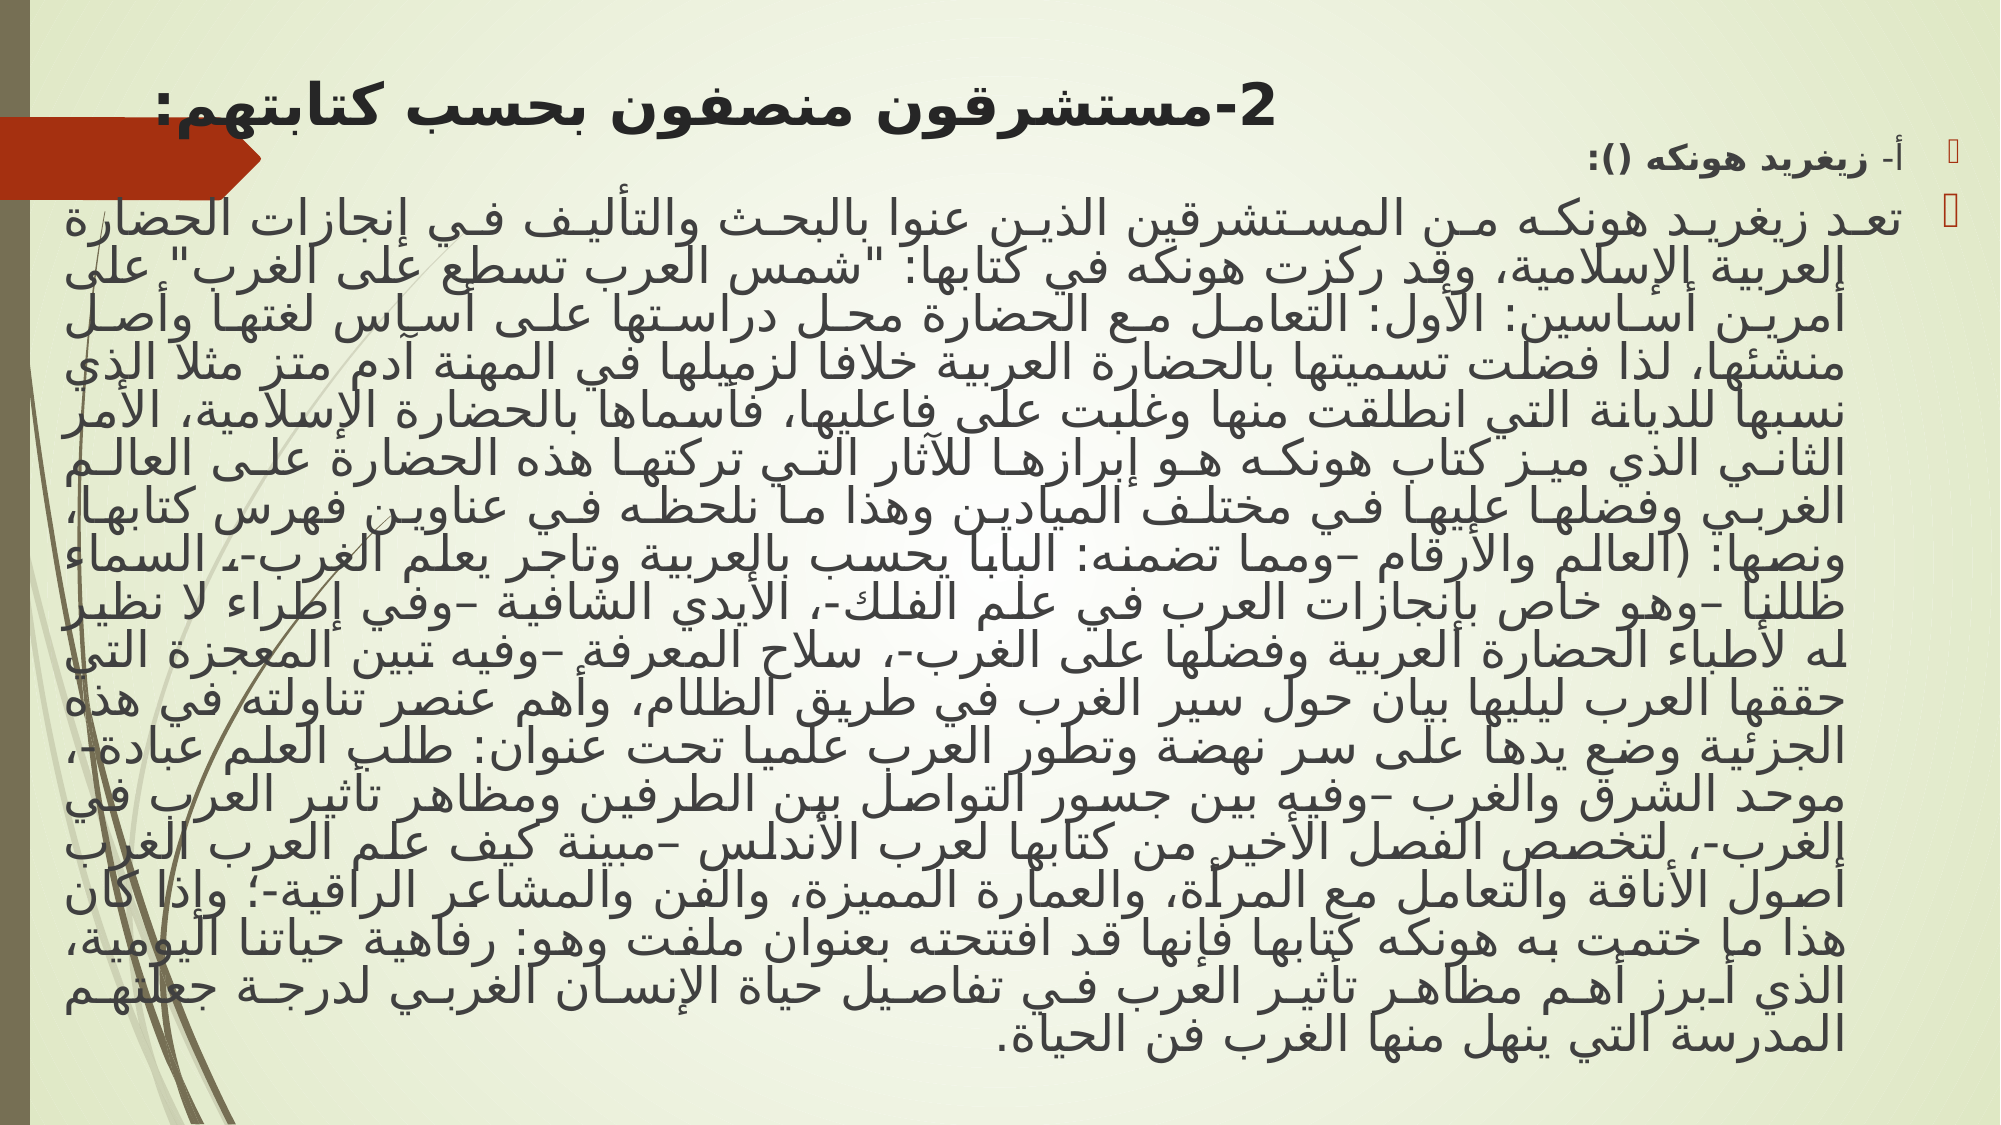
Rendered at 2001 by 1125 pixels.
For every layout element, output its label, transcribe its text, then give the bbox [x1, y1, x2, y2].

title 2-مستشرقون منصفون بحسب كتابتهم: [137, 59, 1863, 135]
list أ- زيغريد هونكه (): تعد زيغريد هونكه من المستشرقين الذين عنوا بالبحث والتأليف في إنجازات الحضارة العربية الإسلامية، وقد ركزت هونكه في كتابها: "شمس العرب تسطع على الغرب" على أمرين أساسين: الأول: التعامل مع الحضارة محل دراستها على أساس لغتها وأصل منشئها، لذا فضلت تسميتها بالحضارة العربية خلافا لزميلها في المهنة آدم متز مثلا الذي نسبها للديانة التي انطلقت منها وغلبت على فاعليها، فأسماها بالحضارة الإسلامية، الأمر الثاني الذي ميز كتاب هونكه هو إبرازها للآثار التي تركتها هذه الحضارة على العالم الغربي وفضلها عليها في مختلف الميادين وهذا ما نلحظه في عناوين فهرس كتابها، ونصها: (العالم والأرقام –ومما تضمنه: البابا يحسب بالعربية وتاجر يعلم الغرب-، السماء ظللنا –وهو خاص بإنجازات العرب في علم الفلك-، الأيدي الشافية –وفي إطراء لا نظير له لأطباء الحضارة العربية وفضلها على الغرب-، سلاح المعرفة –وفيه تبين المعجزة التي حققها العرب ليليها بيان حول سير الغرب في طريق الظلام، وأهم عنصر تناولته في هذه الجزئية وضع يدها على سر نهضة وتطور العرب علميا تحت عنوان: طلب العلم عبادة-، موحد الشرق والغرب –وفيه بين جسور التواصل بين الطرفين ومظاهر تأثير العرب في الغرب-، لتخصص الفصل الأخير من كتابها لعرب الأندلس –مبينة كيف علم العرب الغرب أصول الأناقة والتعامل مع المرأة، والعمارة المميزة، والفن والمشاعر الراقية-؛ وإذا كان هذا ما ختمت به هونكه كتابها فإنها قد افتتحته بعنوان ملفت وهو: رفاهية حياتنا اليومية، الذي أبرز أهم مظاهر تأثير العرب في تفاصيل حياة الإنسان الغربي لدرجة جعلتهم المدرسة التي ينهل منها الغرب فن الحياة. [48, 135, 1976, 1082]
